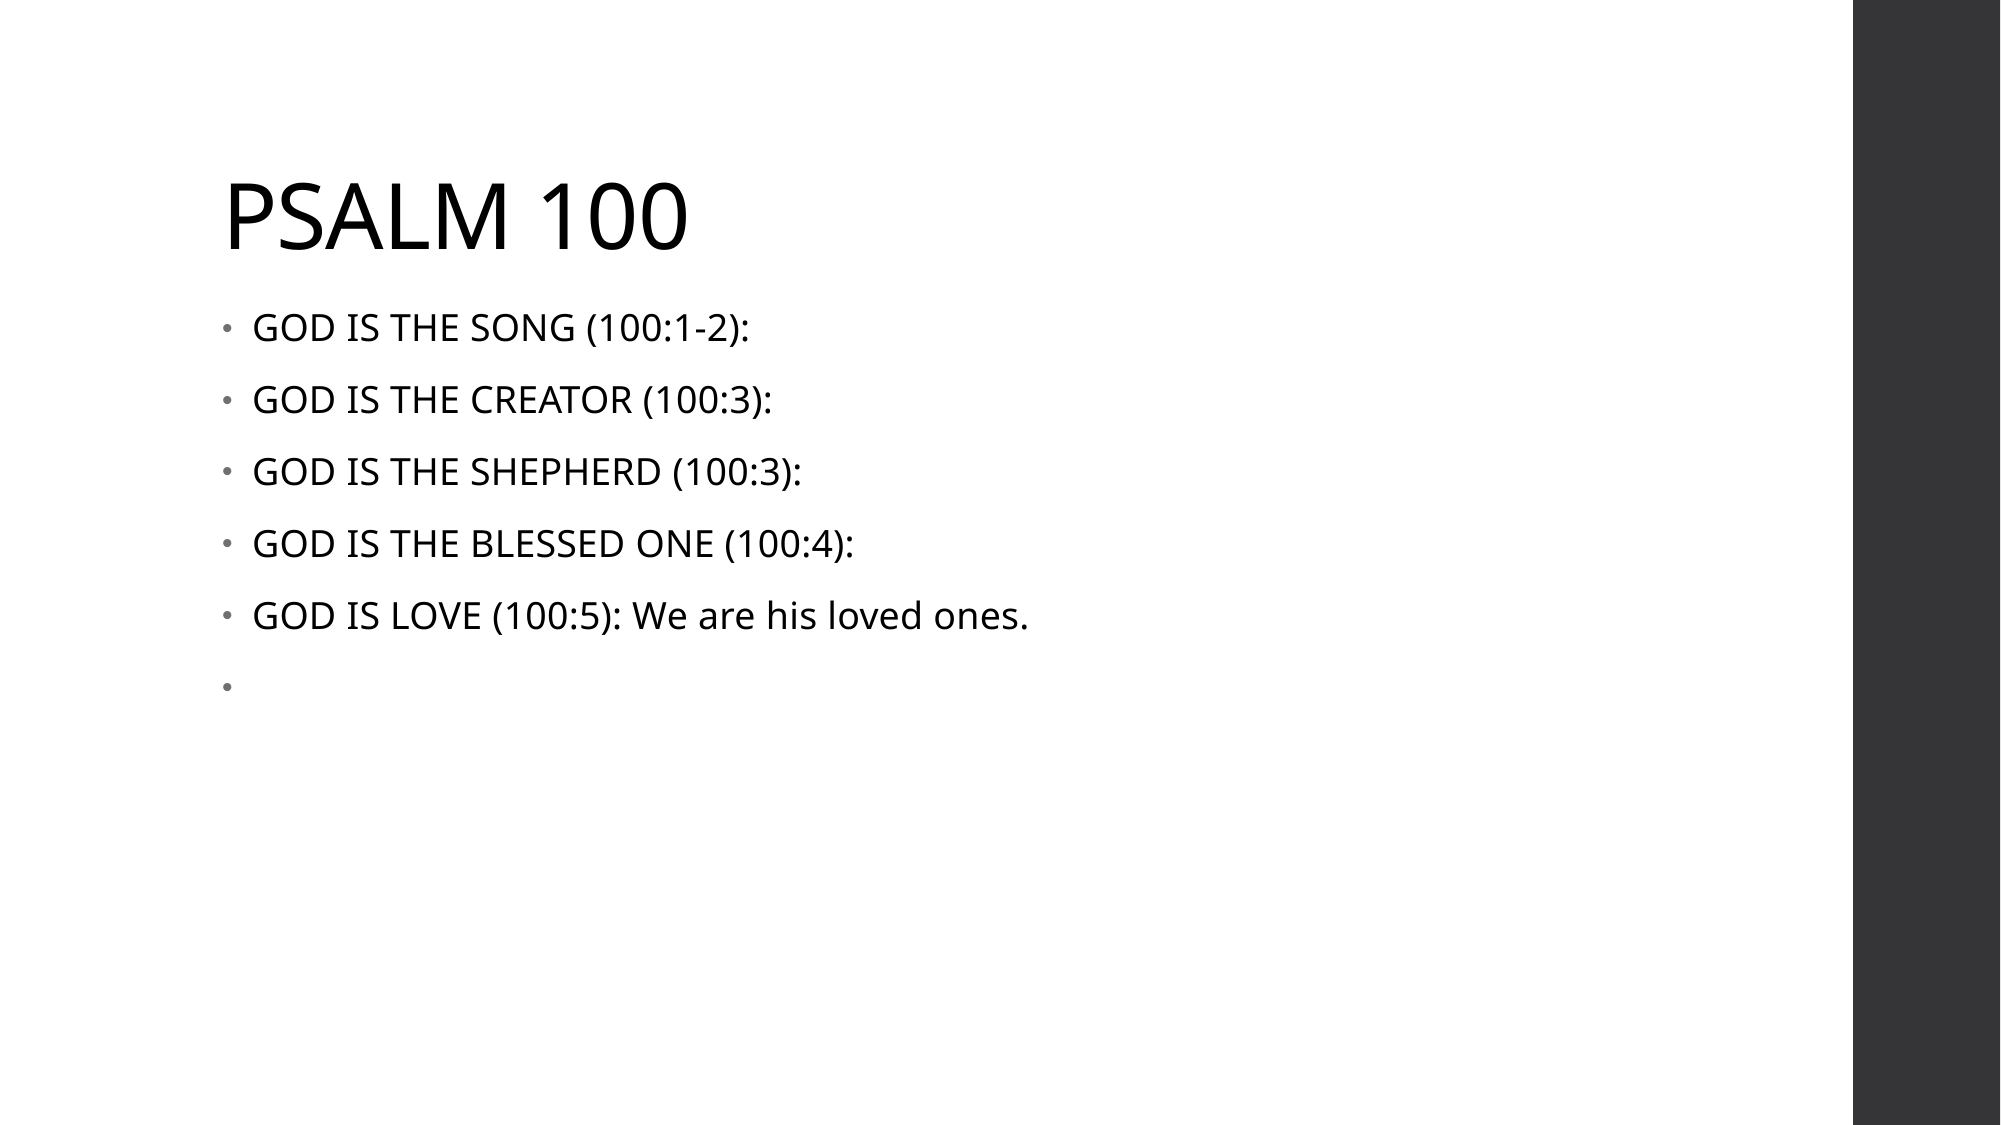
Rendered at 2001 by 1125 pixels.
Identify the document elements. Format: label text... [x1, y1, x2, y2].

list GOD IS THE SONG (100:1-2): GOD IS THE CREATOR (100:3): GOD IS THE SHEPHERD (100:3): GOD IS THE BLESSED ONE (100:4): GOD IS LOVE (100:5): We are his loved ones. [206, 299, 1617, 1014]
title PSALM 100 [206, 60, 1797, 278]
